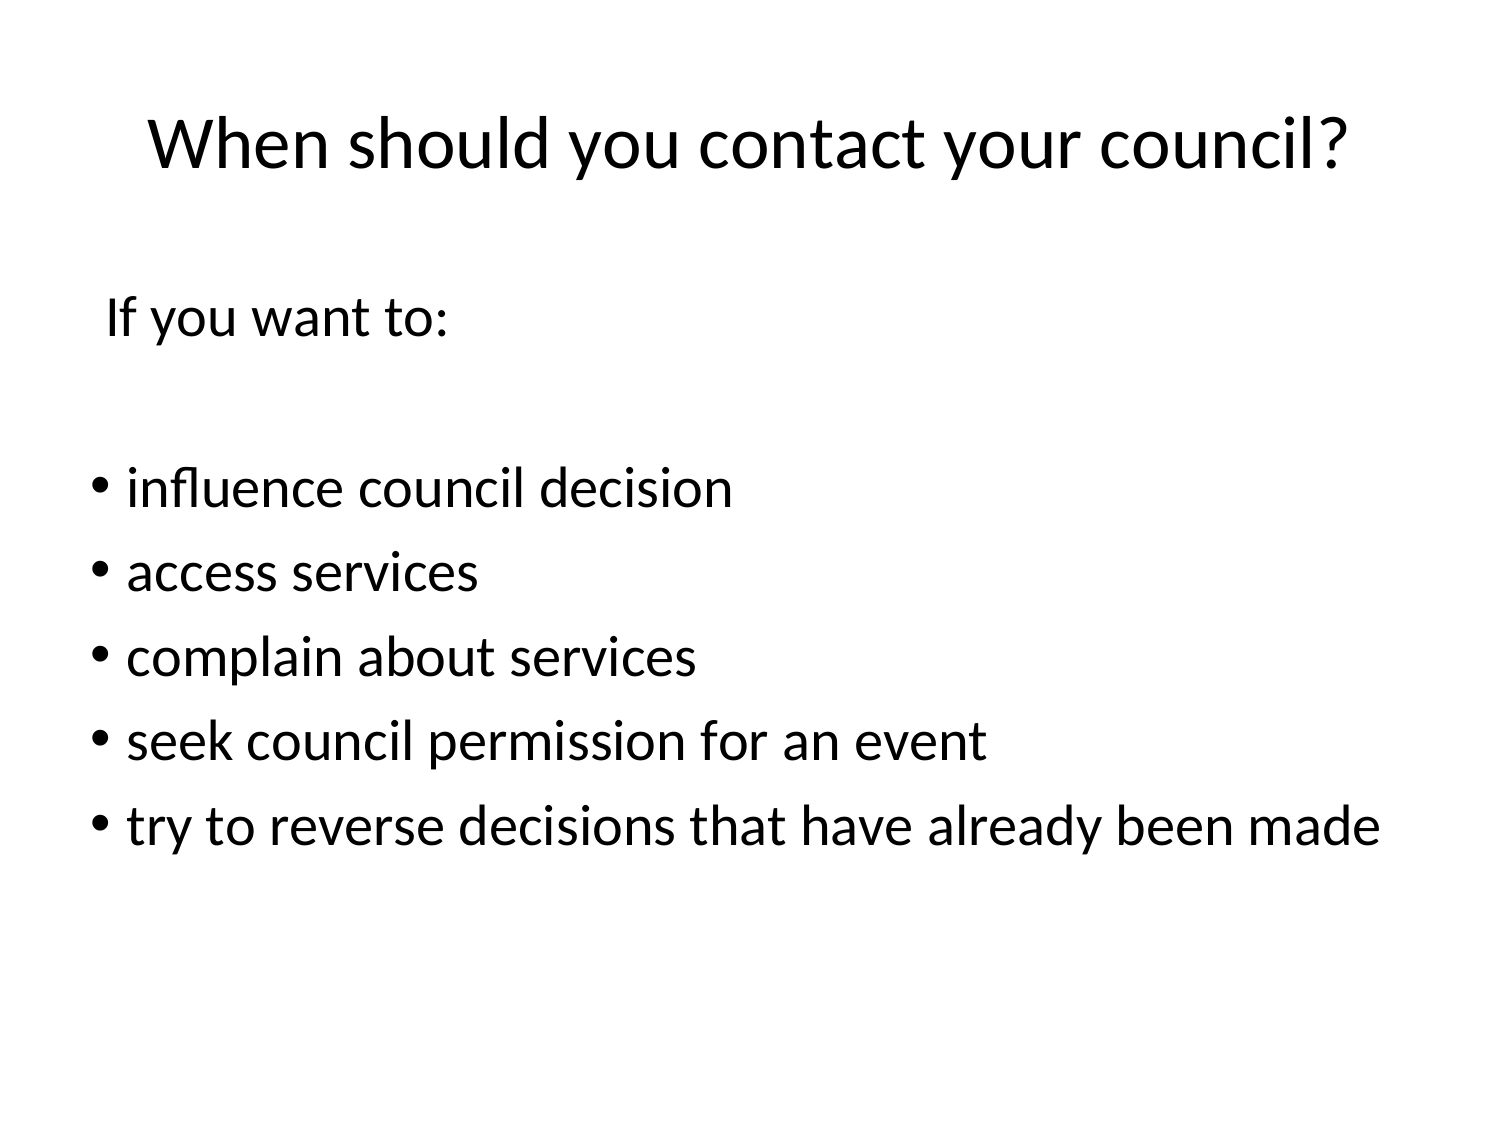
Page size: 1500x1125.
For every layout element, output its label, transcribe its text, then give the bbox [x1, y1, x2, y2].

title When should you contact your council? [75, 45, 1426, 233]
list If you want to: influence council decision access services complain about services seek council permission for an event try to reverse decisions that have already been made [75, 262, 1426, 1006]
